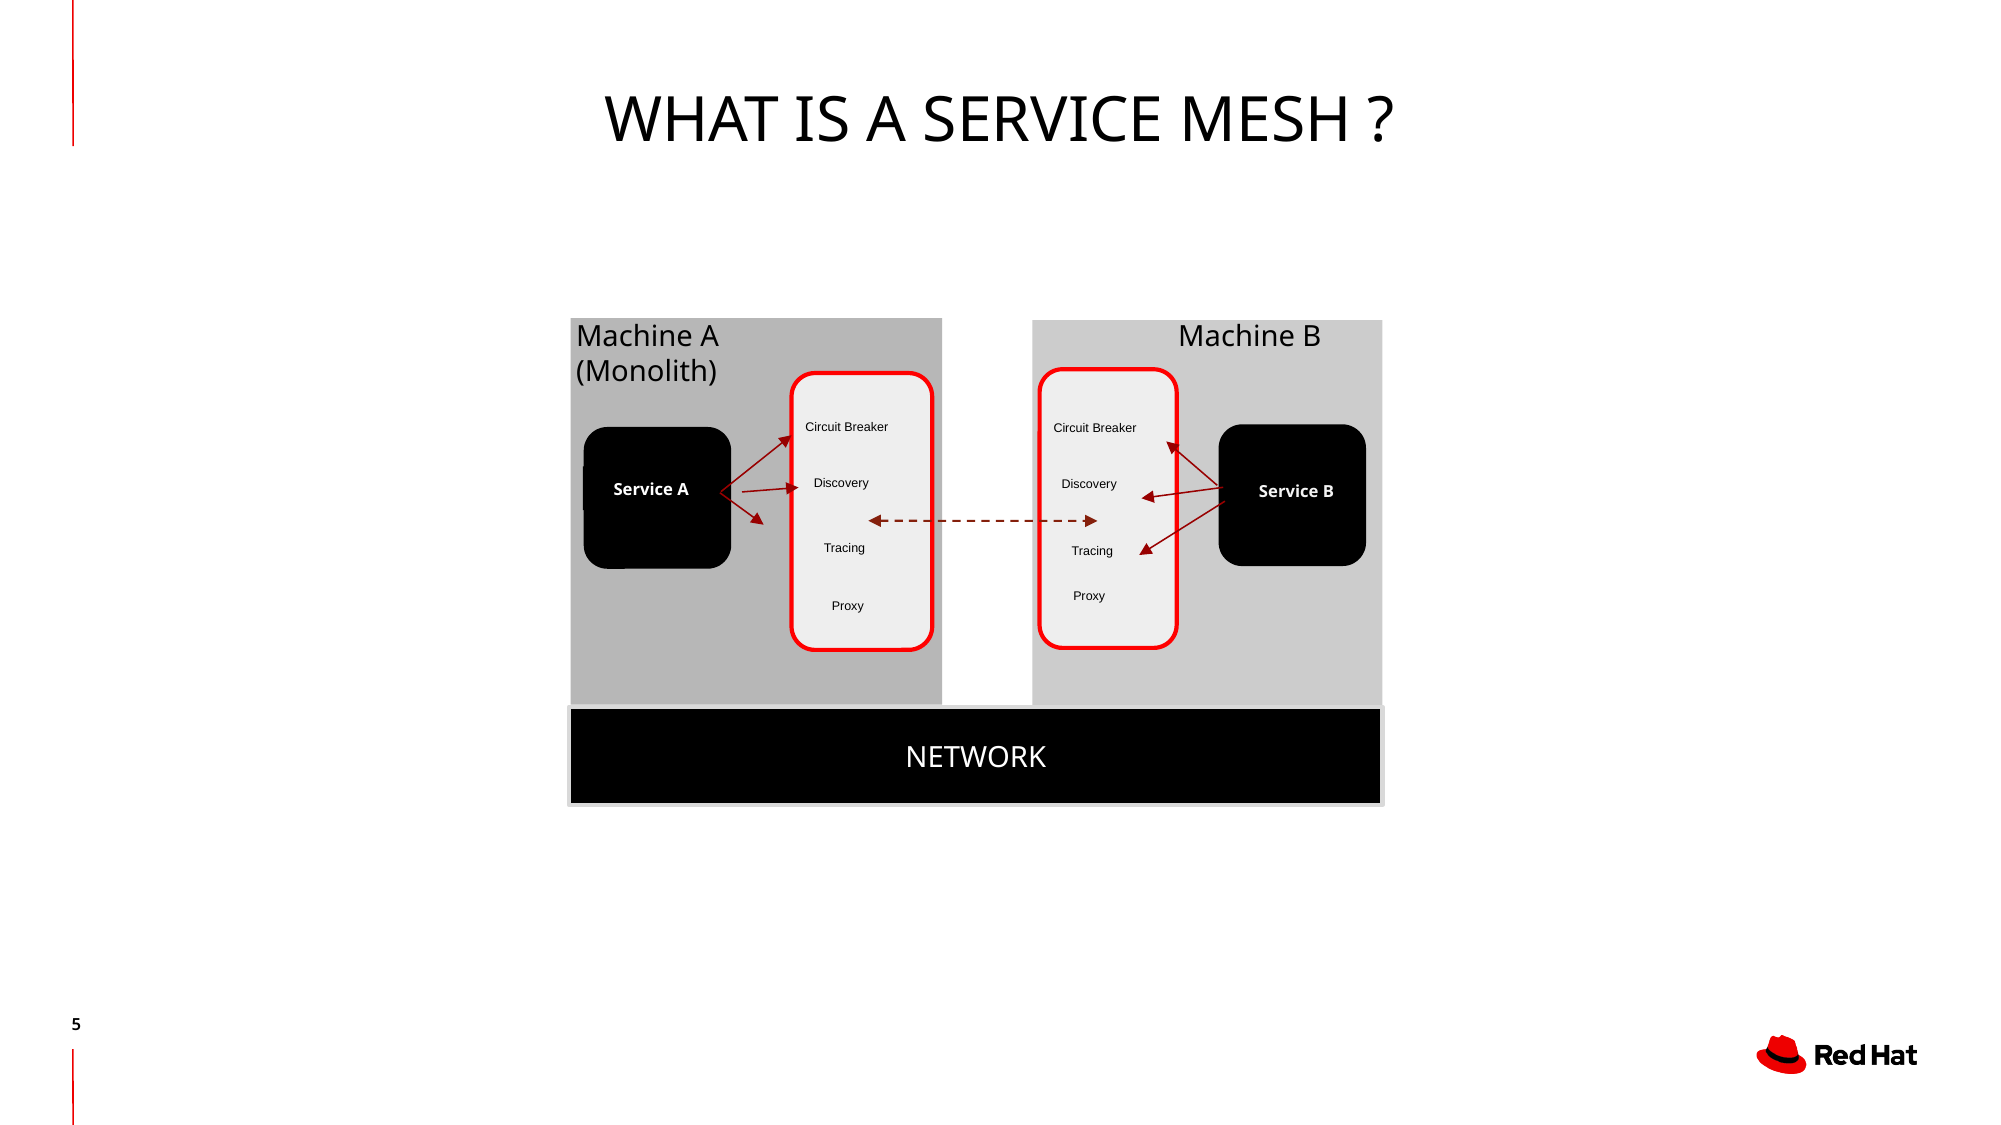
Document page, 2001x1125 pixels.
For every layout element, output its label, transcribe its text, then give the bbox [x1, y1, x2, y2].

text_box Discovery [1046, 468, 1173, 509]
text_box Tracing [808, 532, 926, 573]
picture [1756, 1035, 1917, 1074]
text_box Circuit Breaker [790, 411, 947, 452]
text_box NETWORK [568, 706, 1383, 805]
text_box Tracing [1056, 535, 1174, 577]
title WHAT IS A SERVICE MESH ? [180, 0, 1820, 233]
text_box Discovery [798, 467, 925, 508]
text_box [570, 318, 943, 705]
text_box Machine A (Monolith) [561, 310, 837, 378]
text_box Service A [582, 466, 720, 511]
text_box Service B [1228, 466, 1366, 514]
text_box [1032, 320, 1383, 706]
text_box Proxy [1058, 580, 1175, 621]
text_box Circuit Breaker [1038, 412, 1195, 454]
text_box Proxy [816, 590, 934, 631]
text_box Machine B [1163, 309, 1439, 377]
